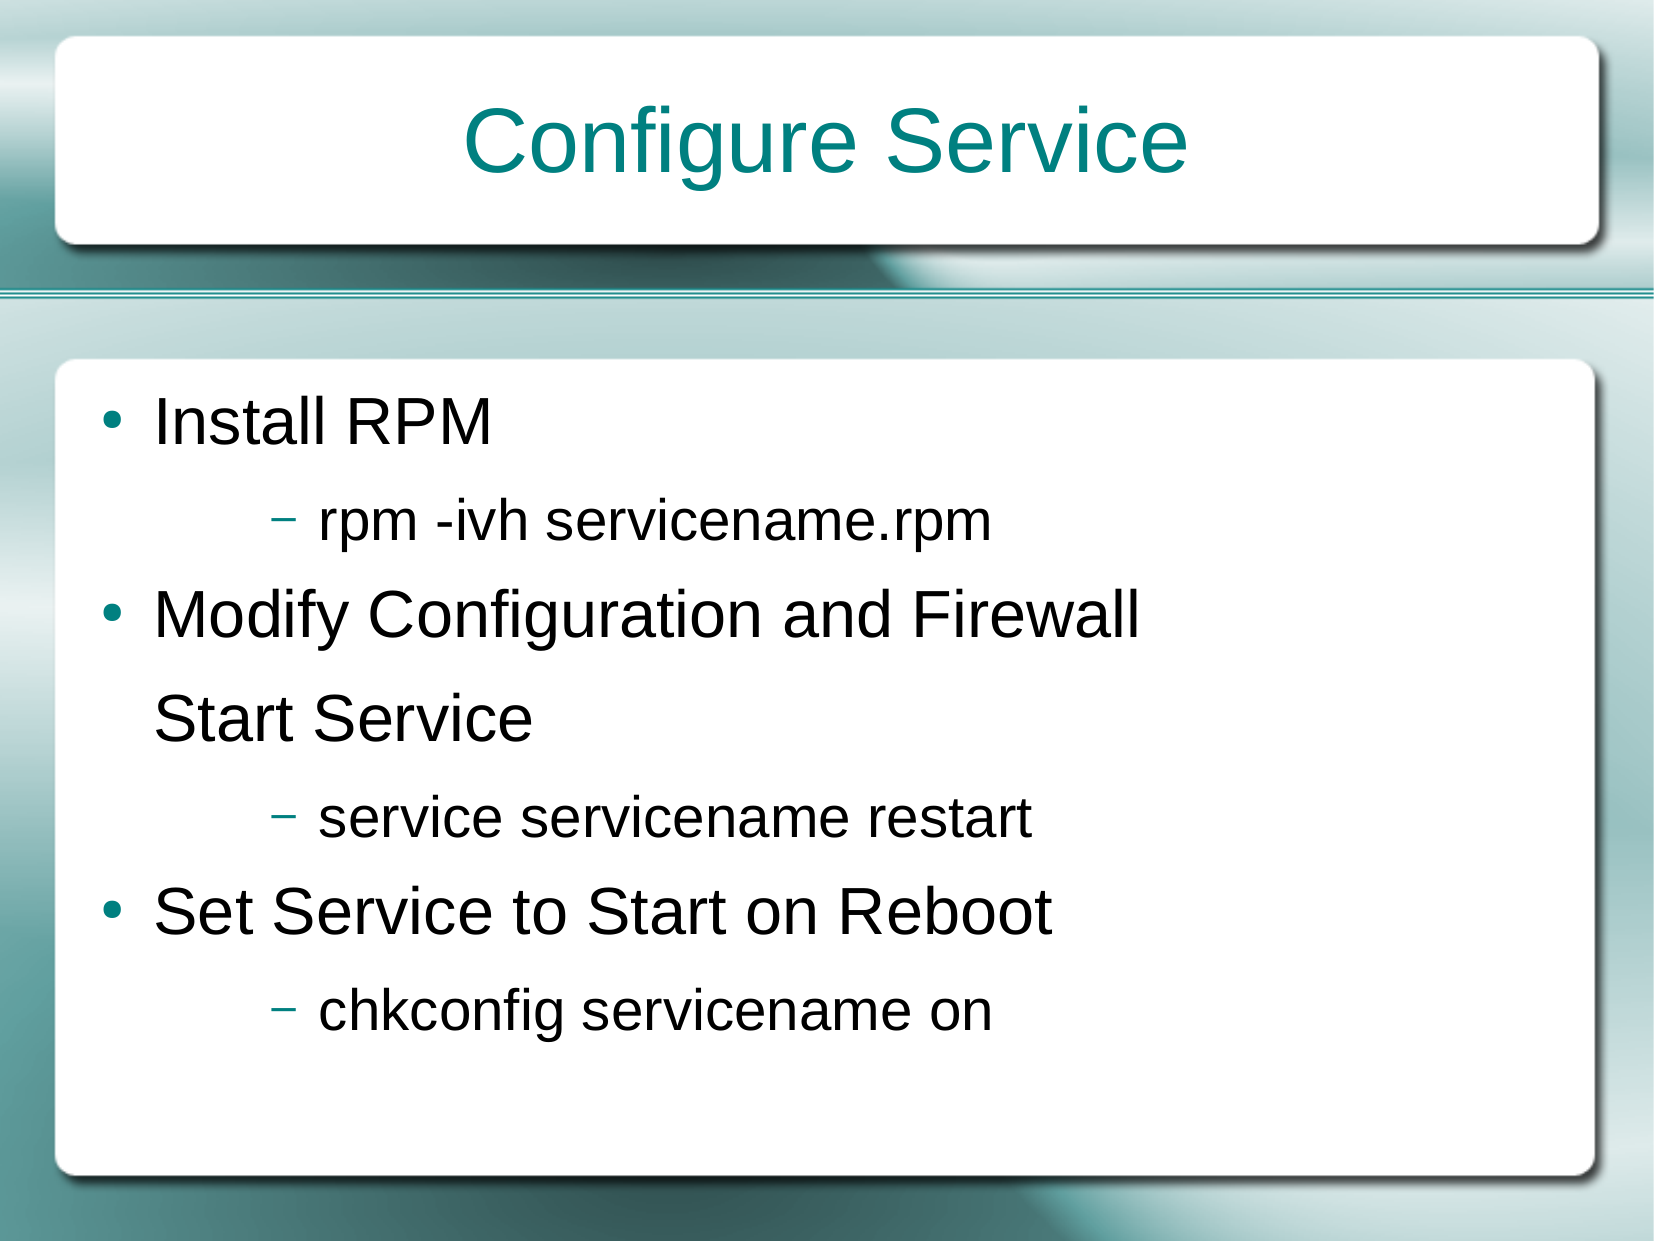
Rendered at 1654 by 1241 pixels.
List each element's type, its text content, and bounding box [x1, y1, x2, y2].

title Configure Service [82, 45, 1571, 238]
picture [0, 0, 1654, 1241]
list Install RPM rpm -ivh servicename.rpm Modify Configuration and Firewall Start Service service servicename restart Set Service to Start on Reboot chkconfig servicename on [82, 383, 1571, 1043]
